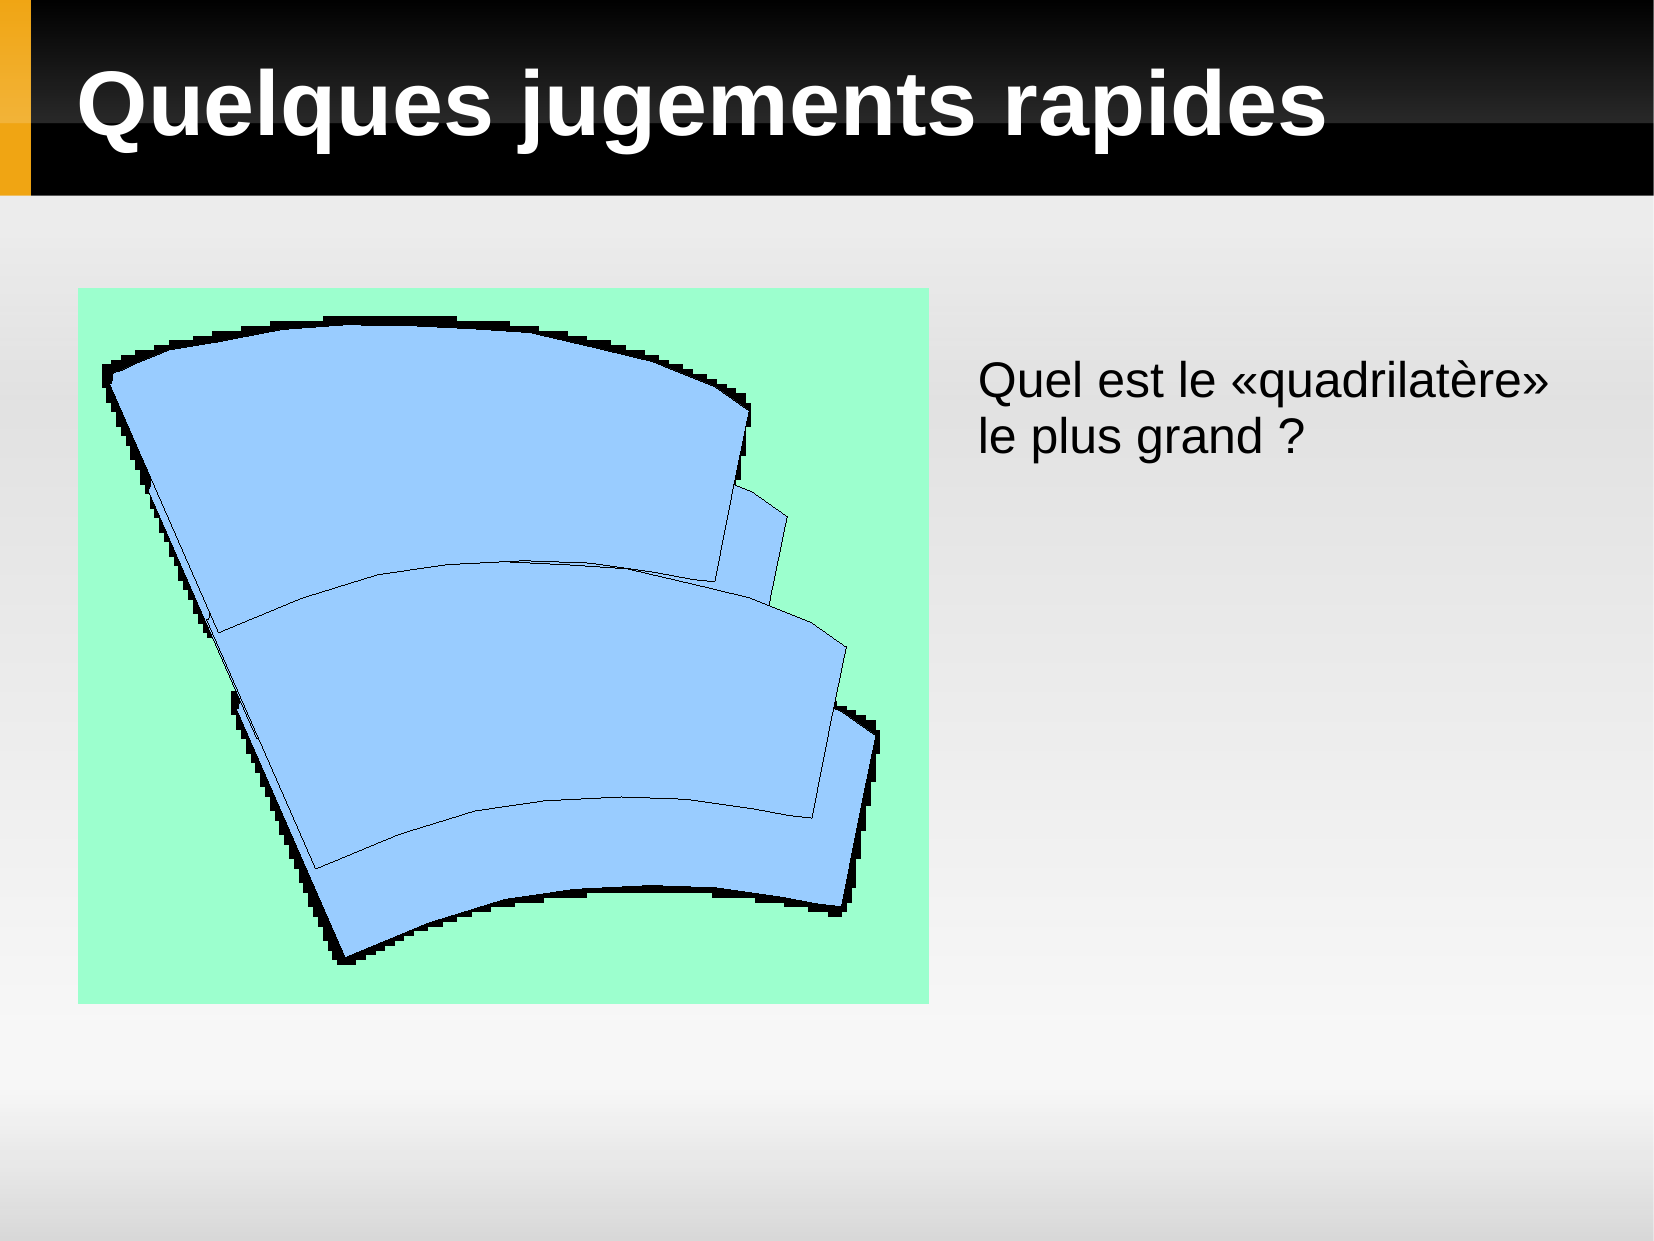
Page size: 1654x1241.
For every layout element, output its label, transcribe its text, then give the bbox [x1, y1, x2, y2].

picture [0, 0, 1654, 1241]
text_box [109, 324, 876, 958]
text_box Quel est le «quadrilatère» le plus grand ? [963, 345, 1565, 473]
title Quelques jugements rapides [76, 7, 1565, 200]
